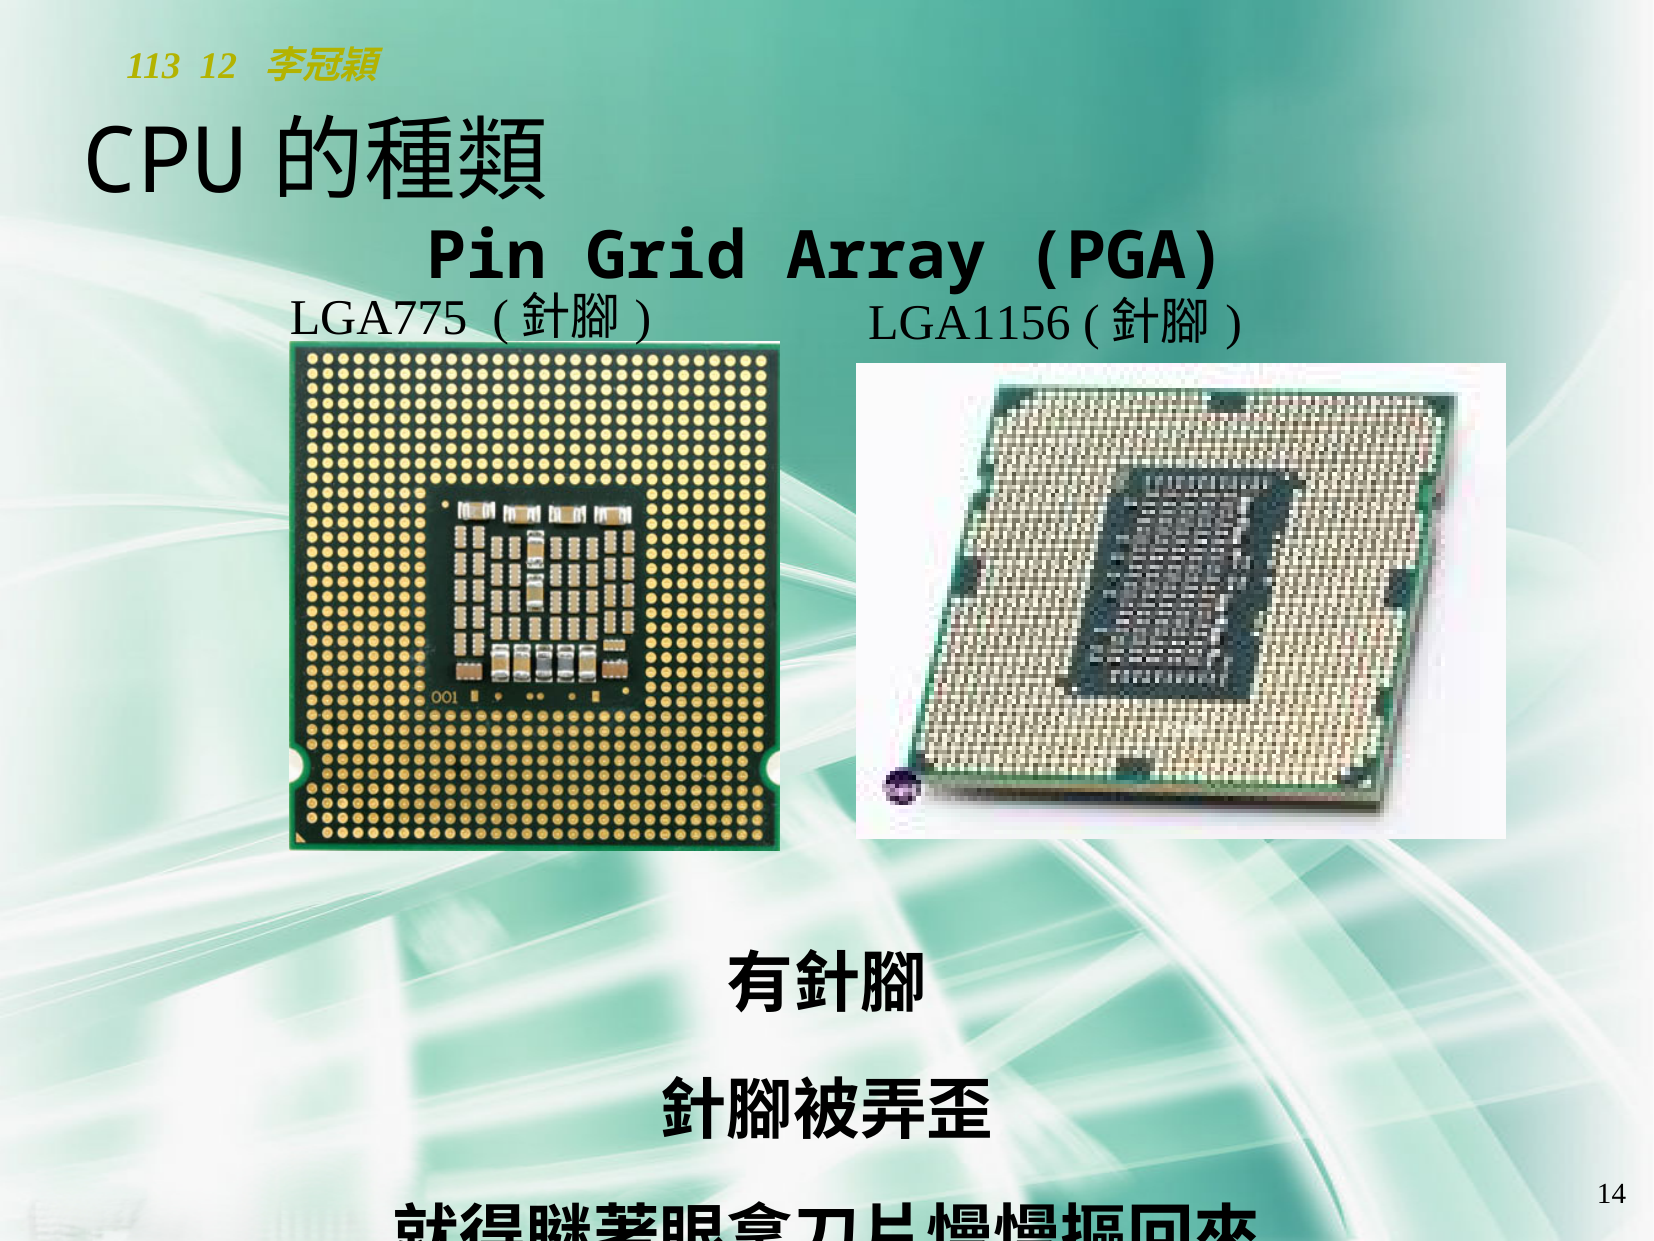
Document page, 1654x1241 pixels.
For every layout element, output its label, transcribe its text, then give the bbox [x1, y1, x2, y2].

picture [0, 0, 1654, 1241]
picture [289, 341, 780, 851]
list Pin Grid Array (PGA) 有針腳 針腳被弄歪 就得瞇著眼拿刀片慢慢摳回來 [82, 207, 1571, 1241]
title CPU的種類 [82, 49, 1571, 207]
text_box LGA775 (針腳) [289, 276, 969, 337]
picture [856, 363, 1506, 839]
text_box LGA1156 (針腳) [868, 281, 1489, 342]
